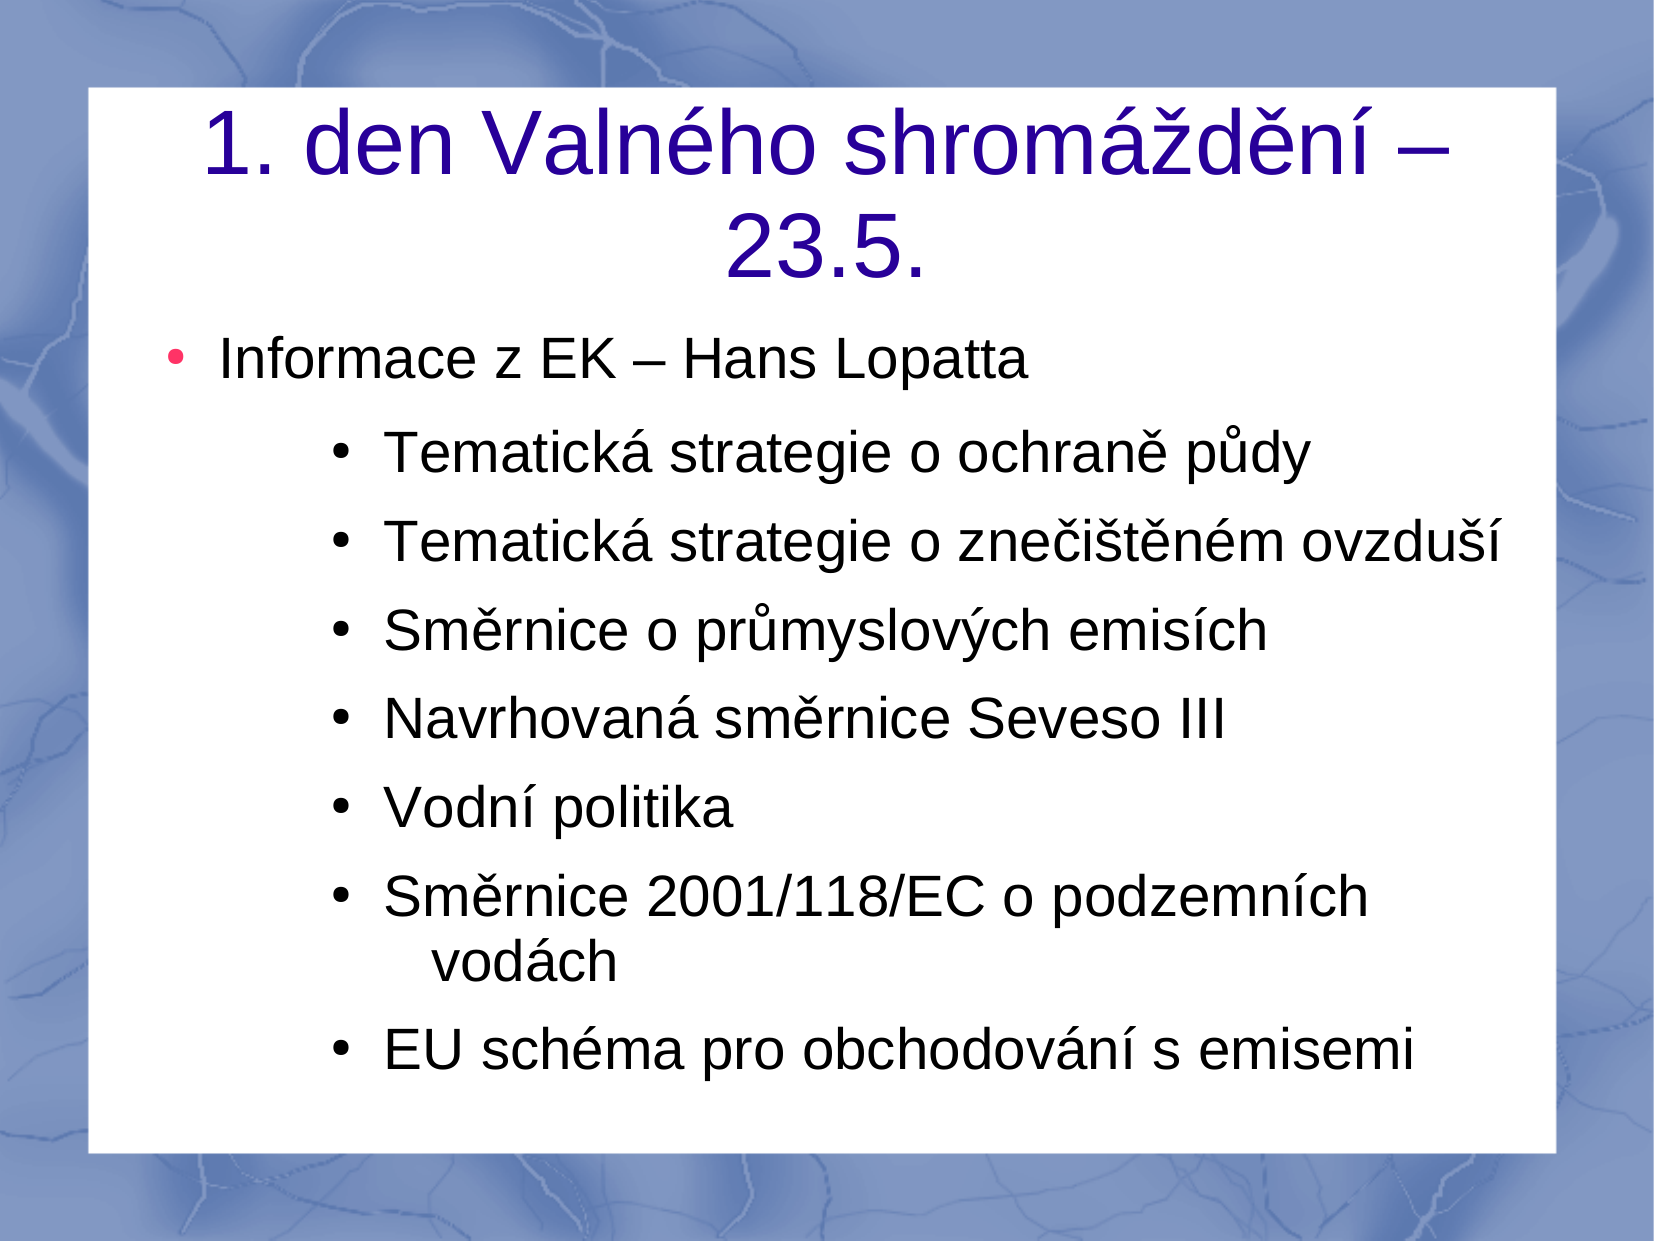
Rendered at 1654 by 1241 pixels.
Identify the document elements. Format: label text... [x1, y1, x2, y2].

title 1. den Valného shromáždění – 23.5. [118, 90, 1536, 298]
list Informace z EK – Hans Lopatta Tematická strategie o ochraně půdy Tematická strategie o znečištěném ovzduší Směrnice o průmyslových emisích Navrhovaná směrnice Seveso III Vodní politika Směrnice 2001/118/EC o podzemních vodách EU schéma pro obchodování s emisemi [147, 325, 1506, 1145]
picture [0, 0, 1654, 1241]
